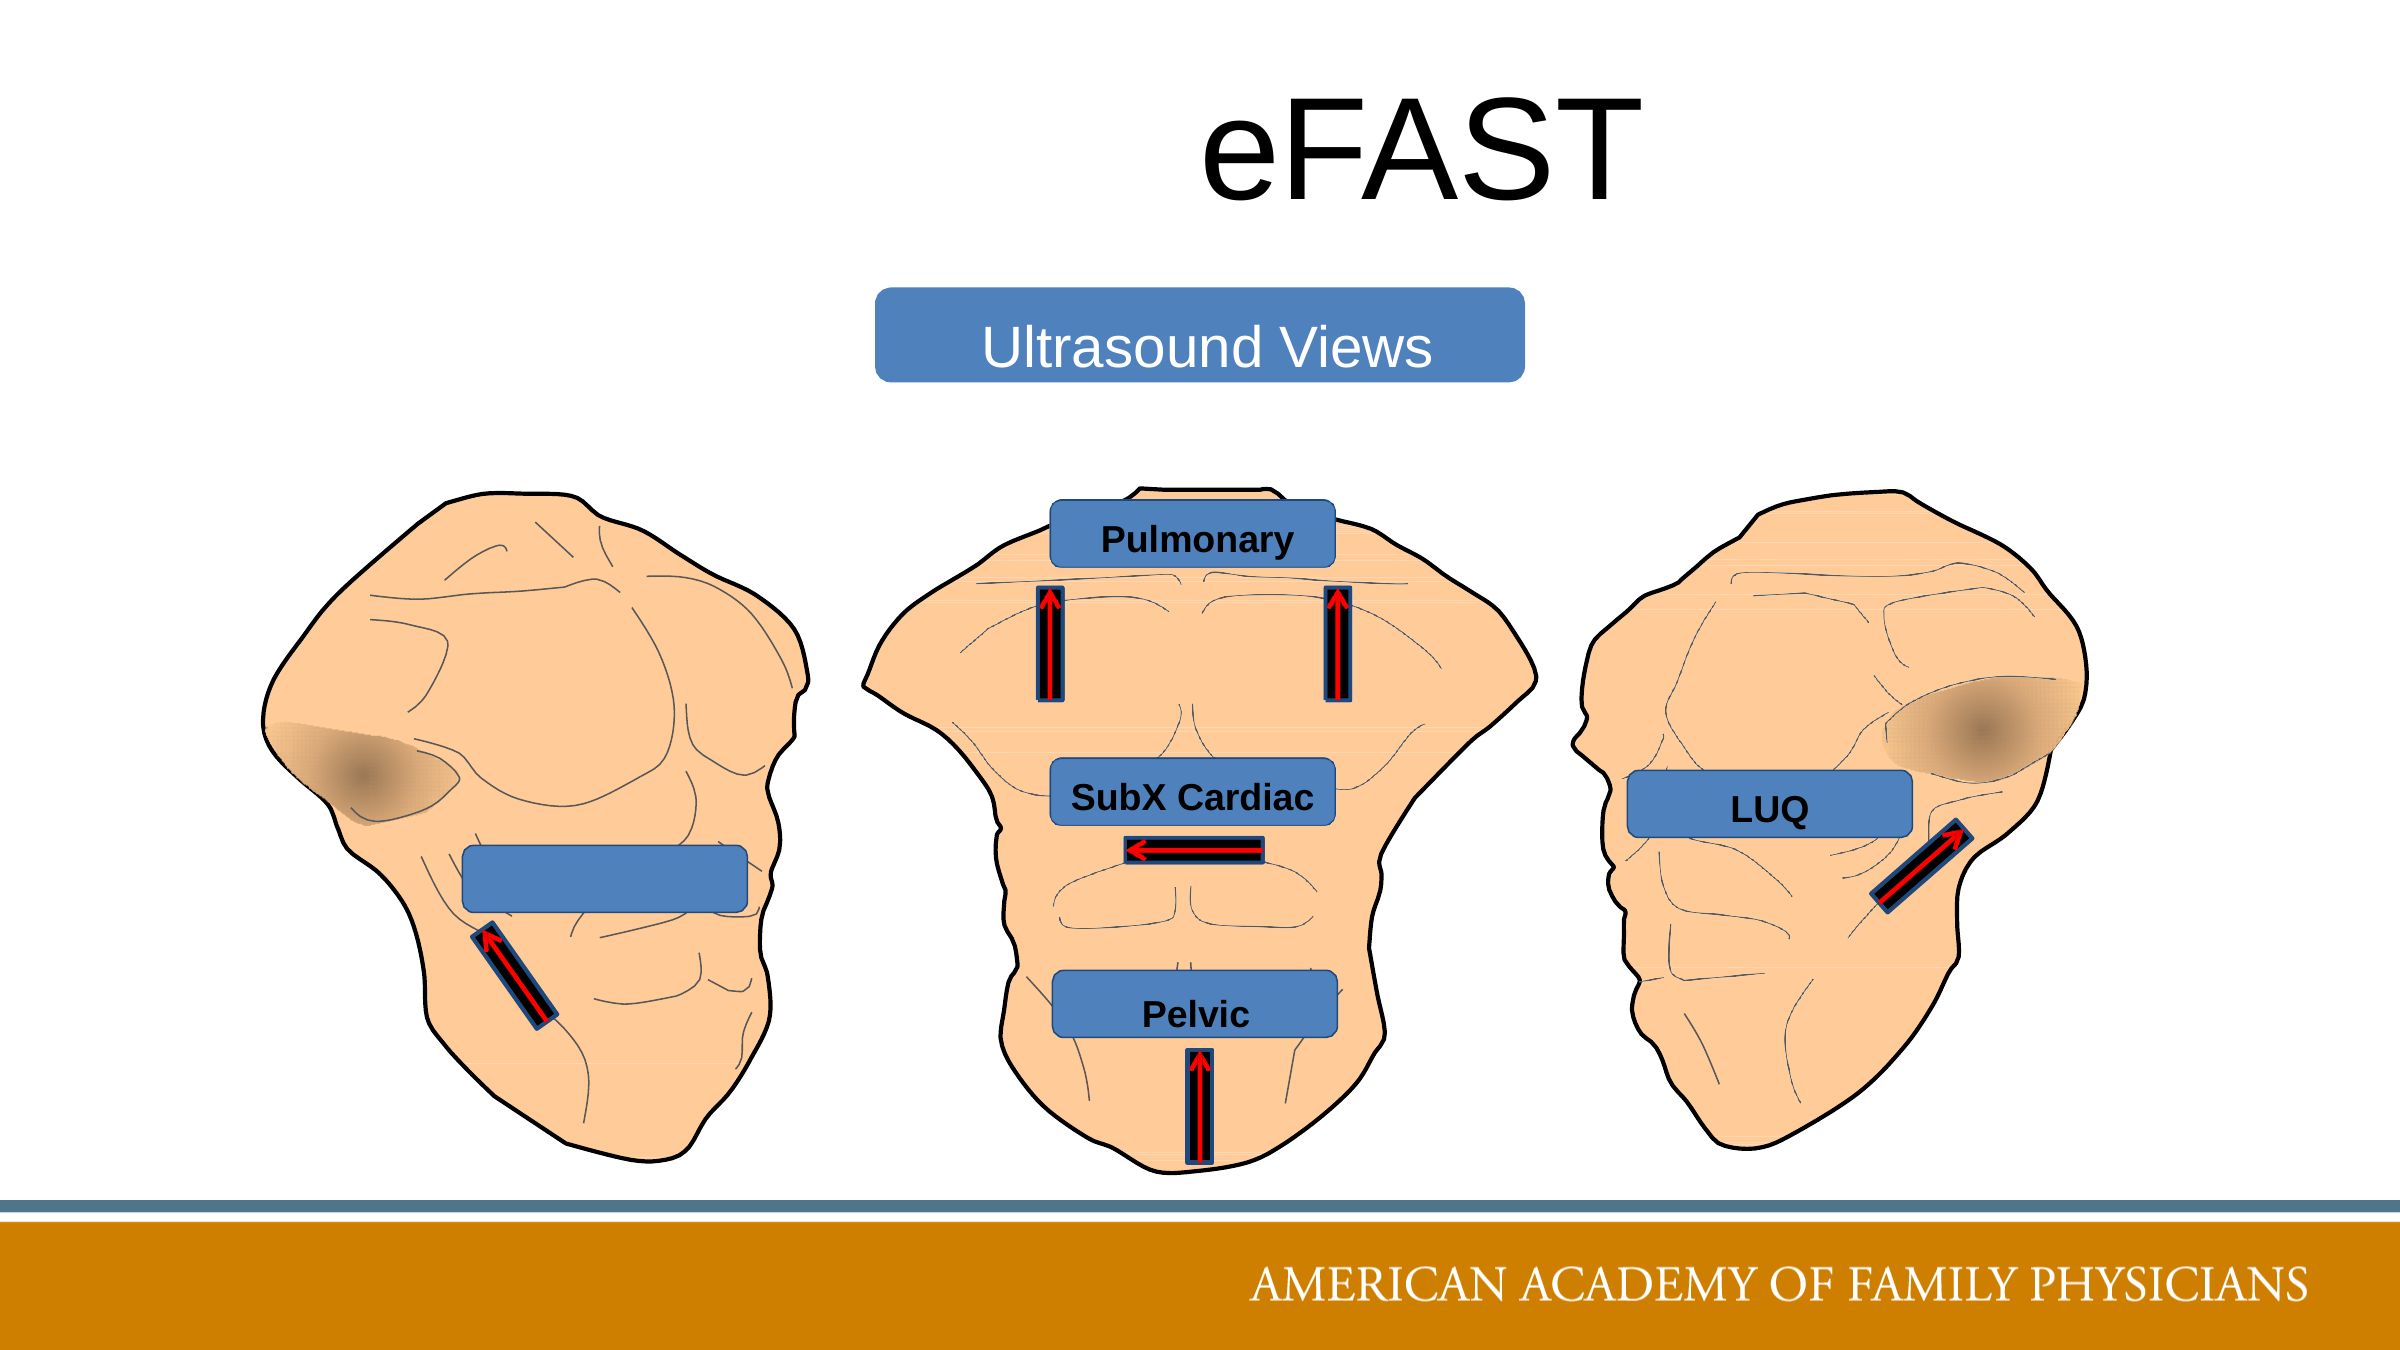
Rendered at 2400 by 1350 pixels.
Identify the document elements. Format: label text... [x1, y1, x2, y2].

text_box [875, 287, 1526, 383]
text_box [265, 496, 806, 1159]
text_box [1575, 494, 2084, 1146]
text_box [866, 491, 1534, 1171]
text_box [1061, 972, 1336, 1036]
text_box LUQ [1728, 785, 1812, 831]
text_box Ultrasound Views [979, 309, 1437, 380]
picture [0, 1200, 2400, 1350]
title eFAST [120, 54, 2280, 280]
text_box RUQ Pelvic [561, 860, 1251, 1035]
text_box [464, 847, 746, 911]
text_box Pulmonary [1098, 514, 1297, 560]
text_box [476, 927, 553, 1025]
text_box SubX Cardiac [1068, 772, 1317, 818]
